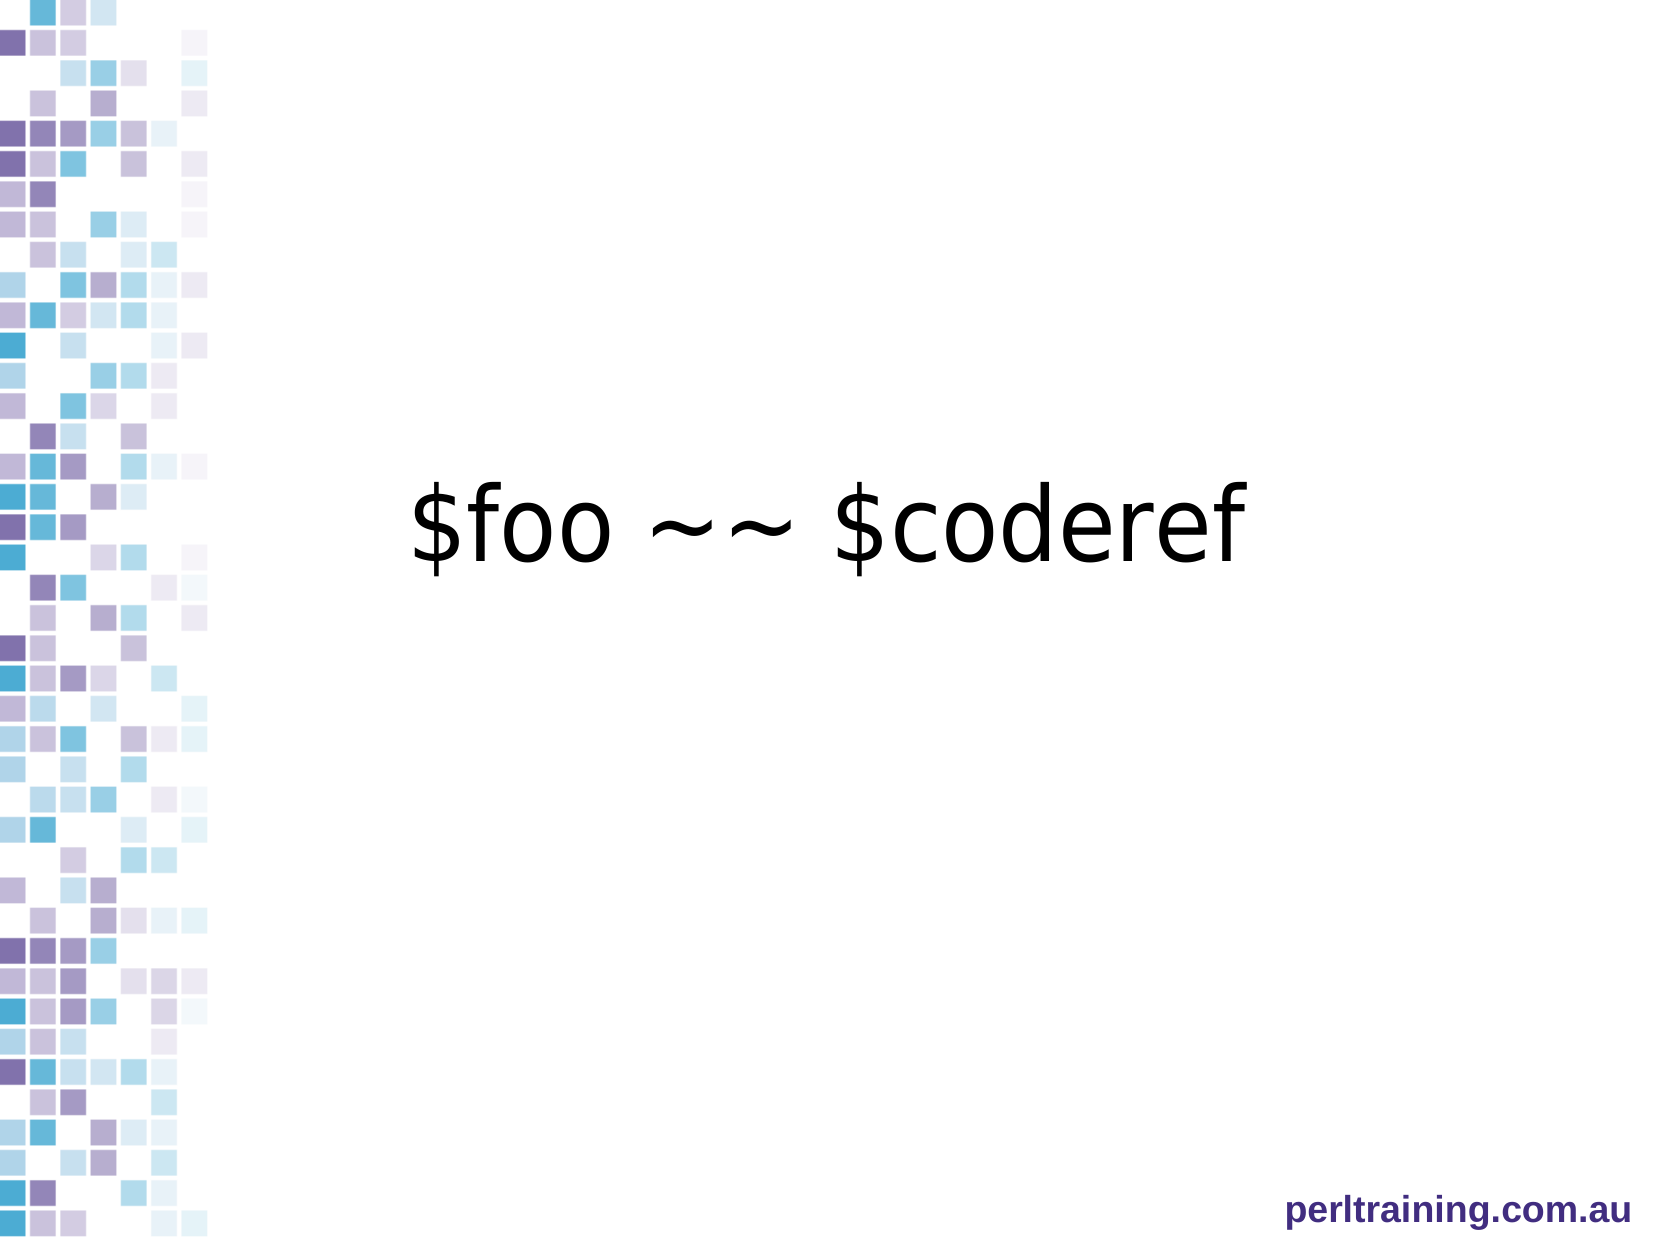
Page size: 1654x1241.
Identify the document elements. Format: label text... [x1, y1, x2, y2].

title $foo ~~ $coderef [82, 49, 1571, 1123]
picture [0, 0, 212, 1241]
